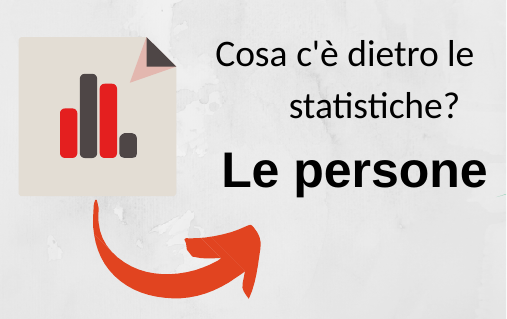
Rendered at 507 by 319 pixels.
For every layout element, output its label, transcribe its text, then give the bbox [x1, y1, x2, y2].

text_box Le persone [219, 135, 490, 198]
title Cosa c'è dietro le statistiche? [11, 20, 496, 126]
text_box [93, 199, 261, 299]
picture [0, 0, 507, 319]
